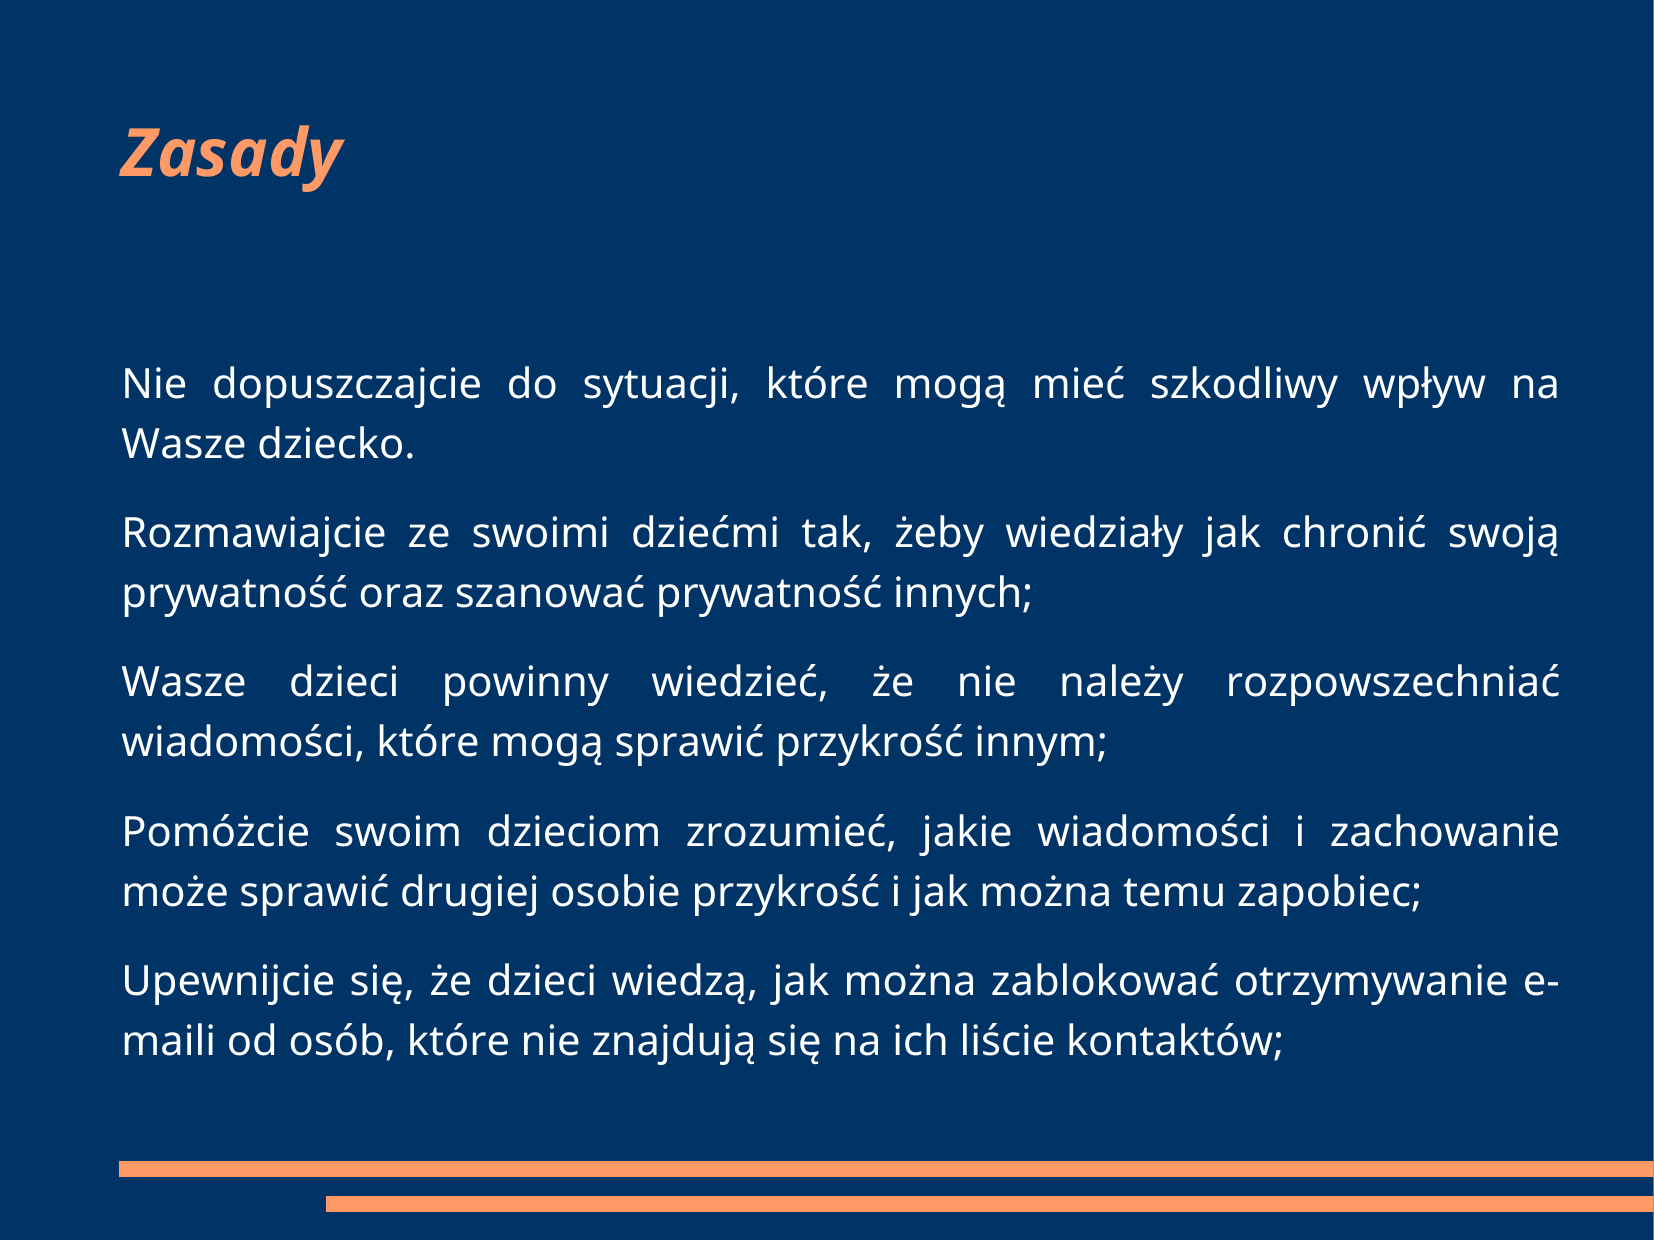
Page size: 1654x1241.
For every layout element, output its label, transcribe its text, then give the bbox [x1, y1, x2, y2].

subtitle Nie dopuszczajcie do sytuacji, które mogą mieć szkodliwy wpływ na Wasze dziecko. Rozmawiajcie ze swoimi dziećmi tak, żeby wiedziały jak chronić swoją prywatność oraz szanować prywatność innych; Wasze dzieci powinny wiedzieć, że nie należy rozpowszechniać wiadomości, które mogą sprawić przykrość innym; Pomóżcie swoim dzieciom zrozumieć, jakie wiadomości i zachowanie może sprawić drugiej osobie przykrość i jak można temu zapobiec; Upewnijcie się, że dzieci wiedzą, jak można zablokować otrzymywanie e-maili od osób, które nie znajdują się na ich liście kontaktów; [121, 300, 1561, 1111]
title Zasady [121, 46, 1534, 254]
